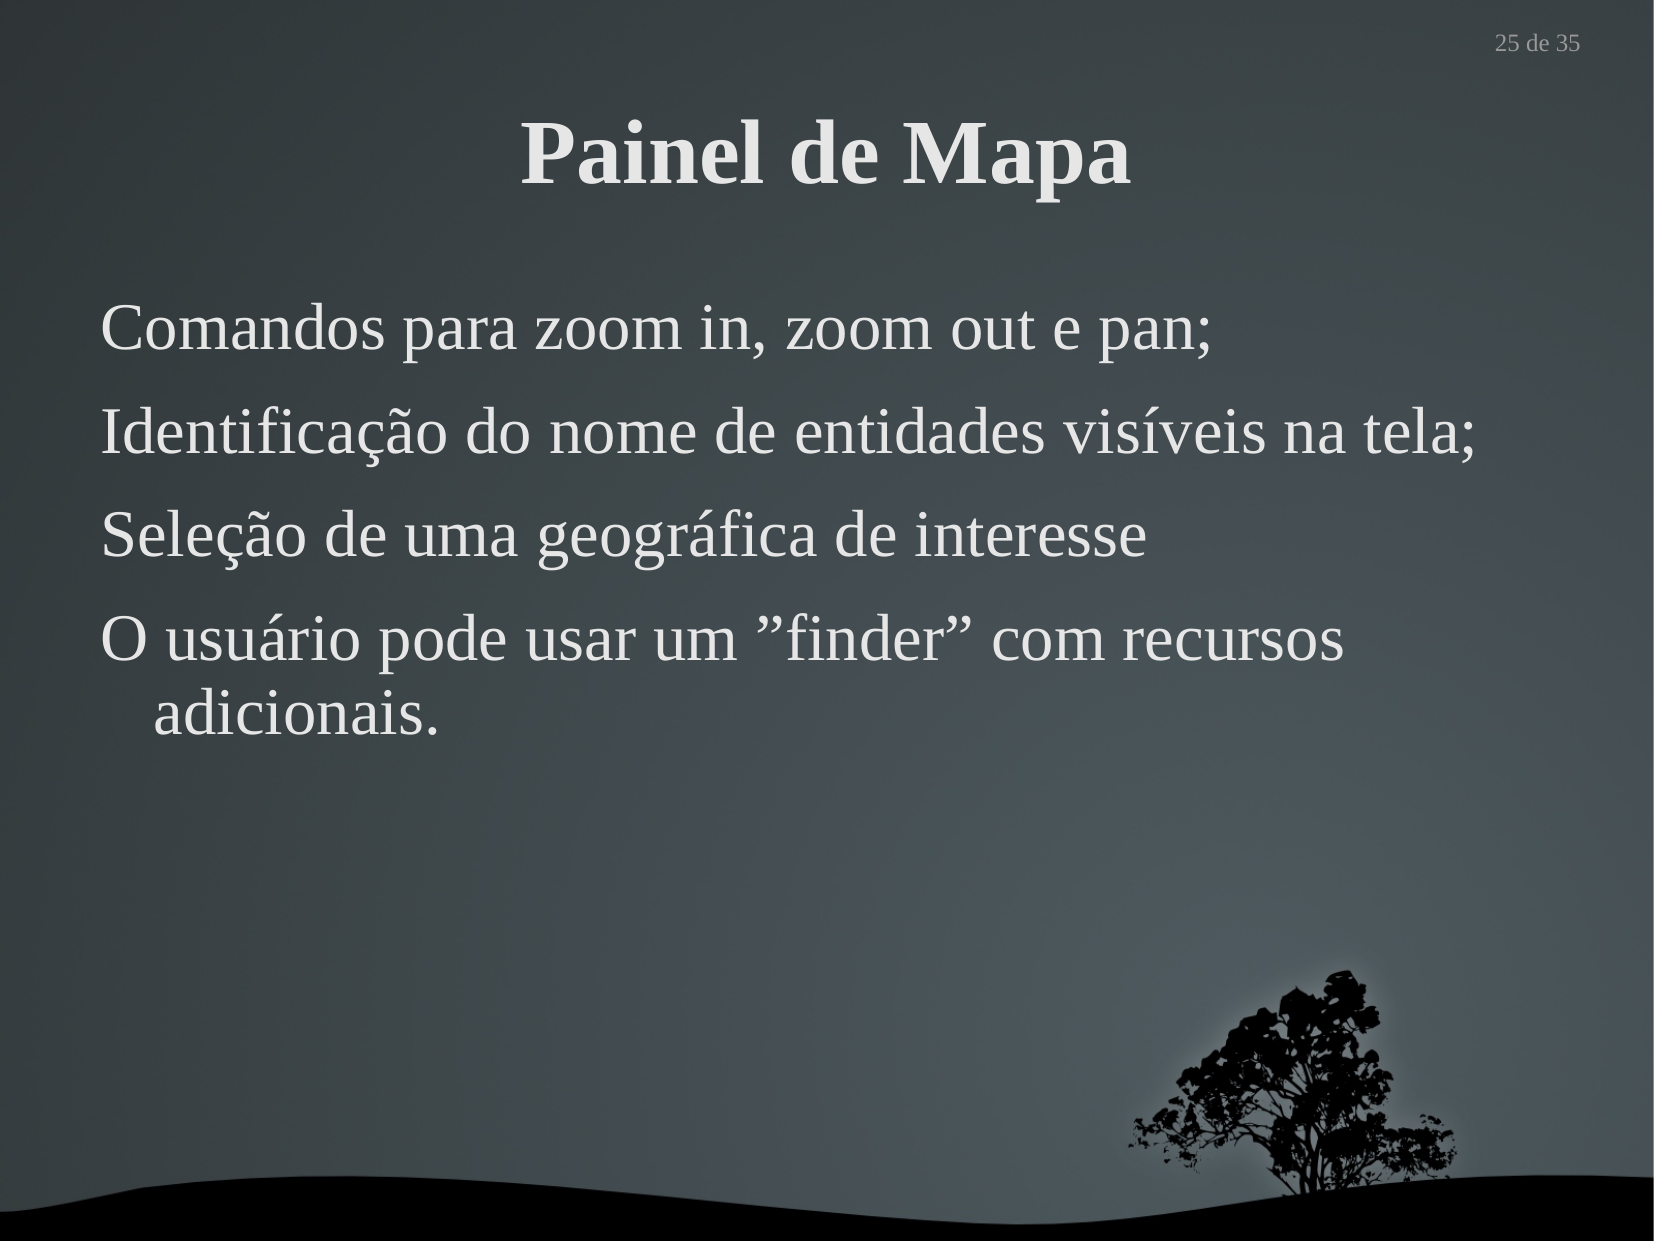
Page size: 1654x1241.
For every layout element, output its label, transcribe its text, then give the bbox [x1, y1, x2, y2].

list Comandos para zoom in, zoom out e pan; Identificação do nome de entidades visíveis na tela; Seleção de uma geográfica de interesse O usuário pode usar um ”finder” com recursos adicionais. [82, 290, 1571, 1094]
picture [0, 0, 1654, 1241]
title Painel de Mapa [82, 56, 1571, 250]
